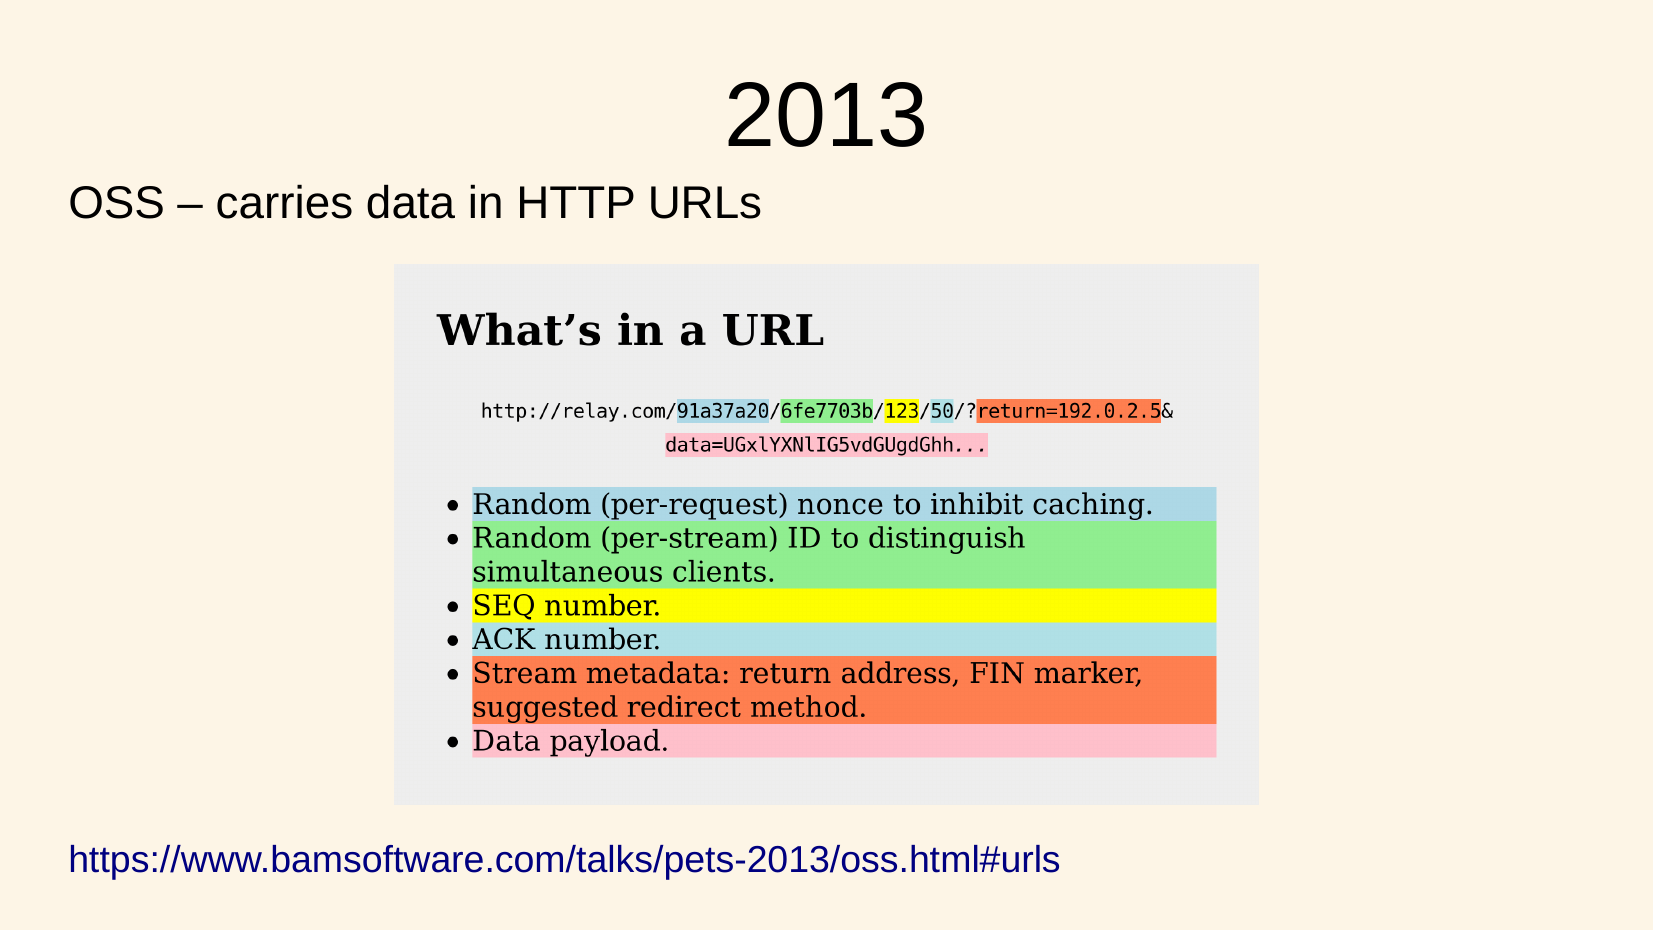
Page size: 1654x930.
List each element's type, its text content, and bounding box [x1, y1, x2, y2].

text_box OSS – carries data in HTTP URLs [53, 169, 778, 236]
picture [394, 264, 1259, 805]
text_box https://www.bamsoftware.com/talks/pets-2013/oss.html#urls [53, 831, 1314, 898]
title 2013 [82, 37, 1571, 193]
